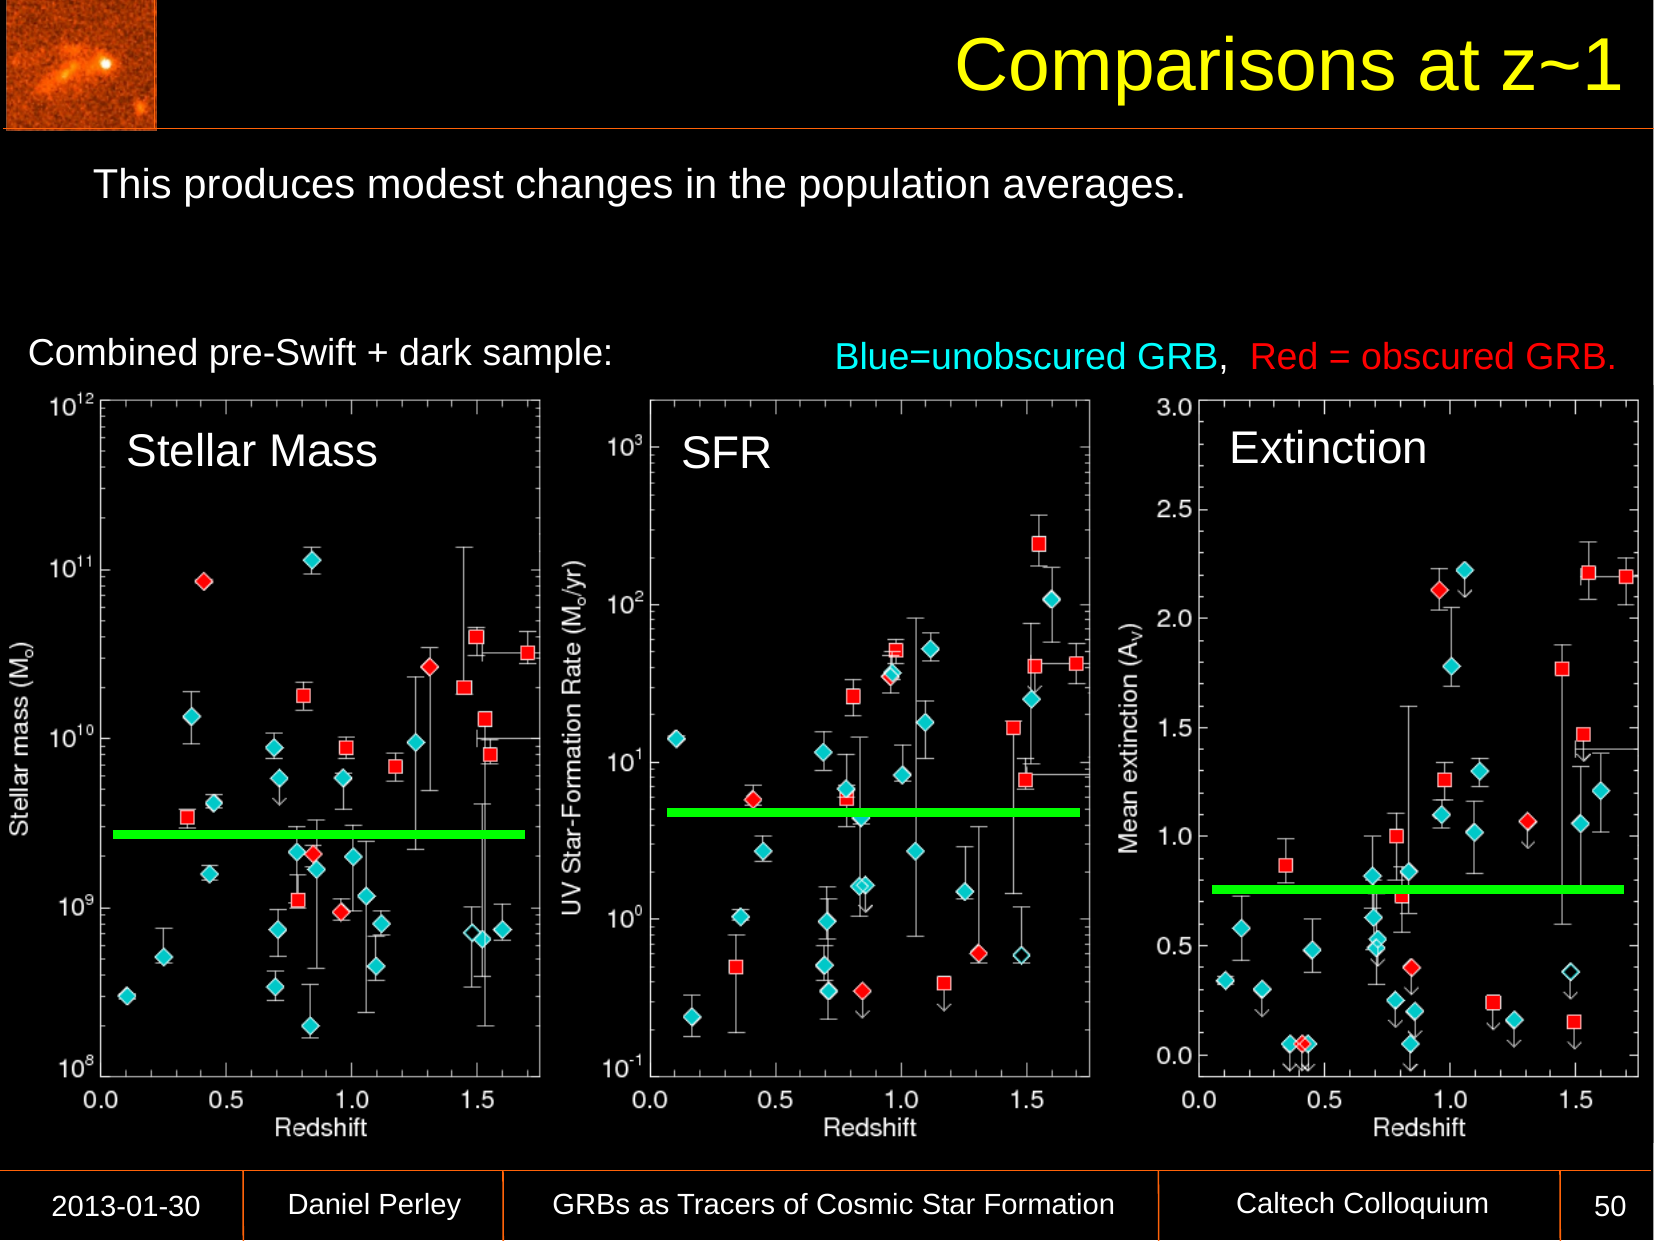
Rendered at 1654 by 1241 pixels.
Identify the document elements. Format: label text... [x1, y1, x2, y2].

text_box Extinction [1211, 411, 1625, 484]
text_box Blue=unobscured GRB, Red = obscured GRB. [726, 324, 1635, 393]
text_box SFR [663, 417, 1076, 490]
text_box Stellar Mass [108, 414, 522, 487]
picture [0, 385, 1654, 1143]
text_box Combined pre-Swift + dark sample: [10, 321, 723, 385]
title Comparisons at z~1 [187, 21, 1624, 108]
picture [7, 0, 154, 128]
text_box This produces modest changes in the population averages. [75, 150, 1313, 218]
